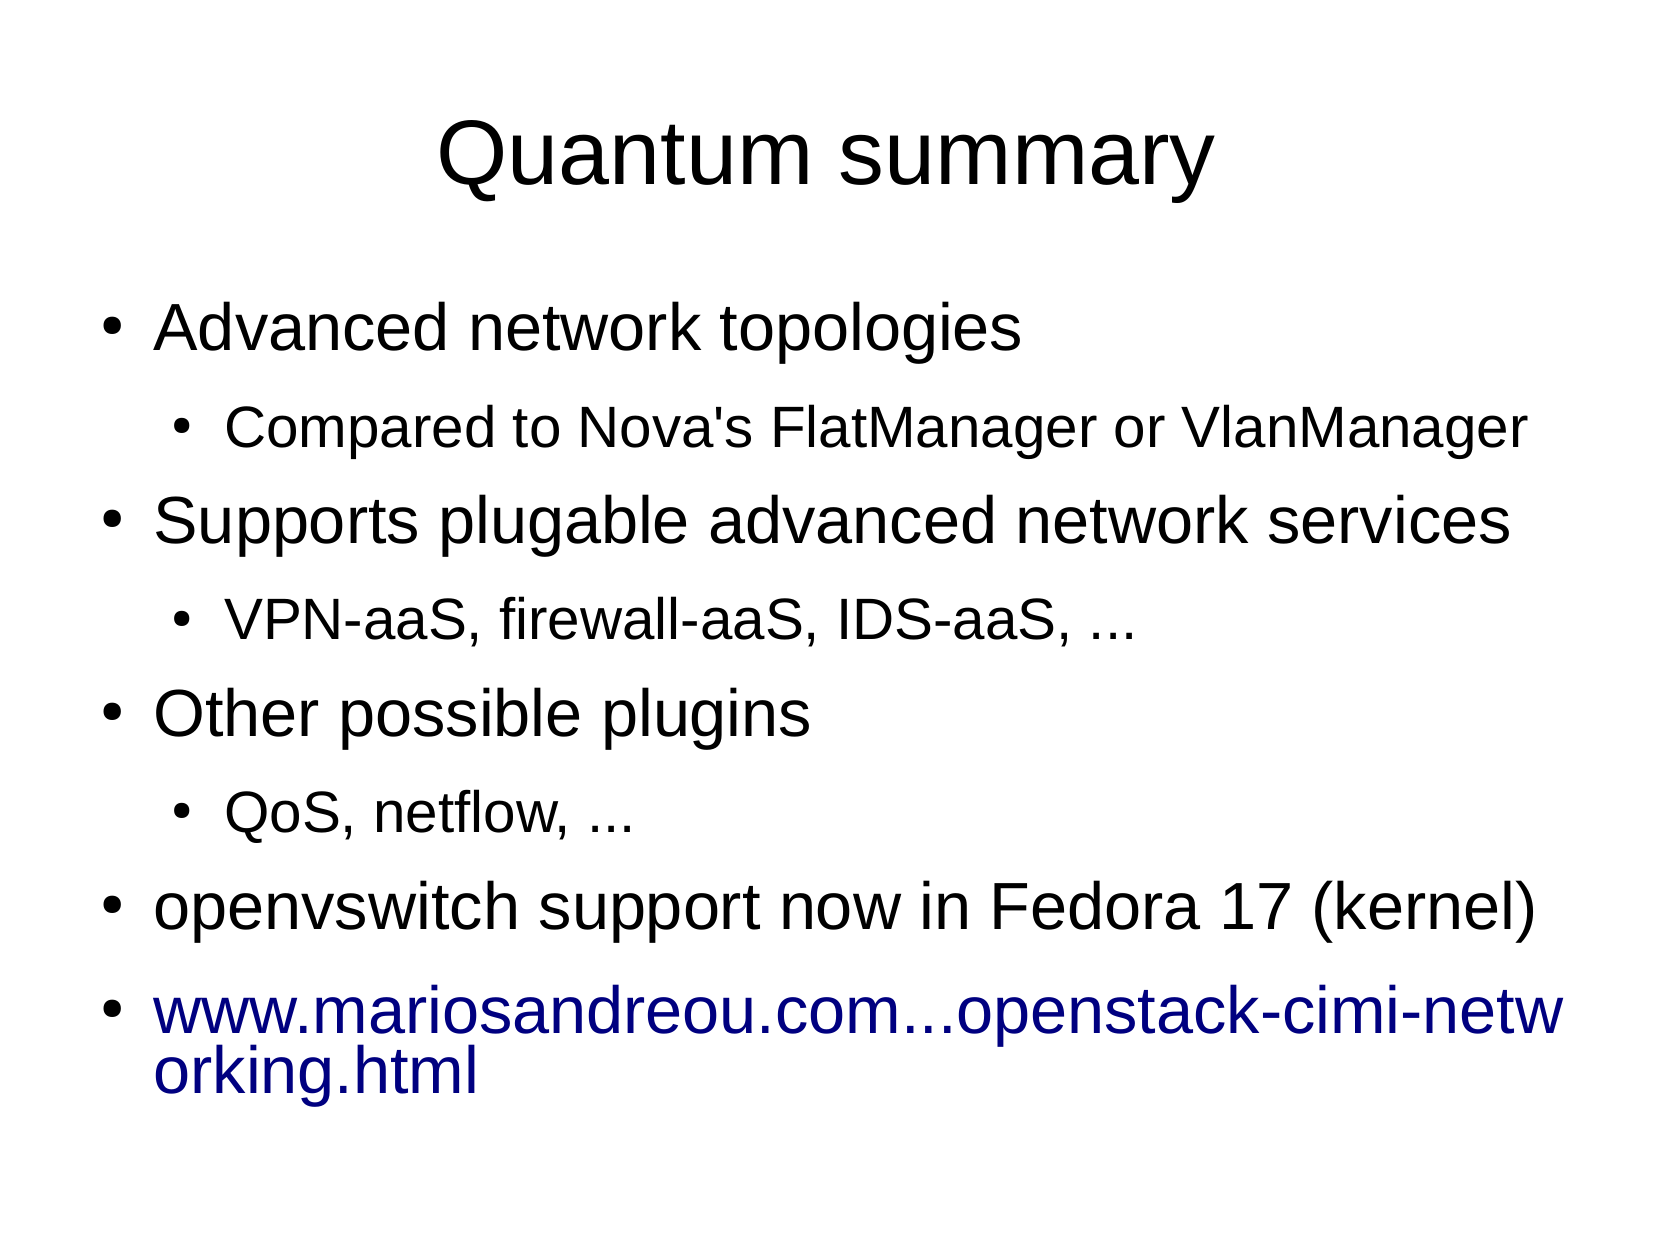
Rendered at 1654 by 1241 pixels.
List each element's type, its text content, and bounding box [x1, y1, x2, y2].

title Quantum summary [82, 49, 1571, 257]
list Advanced network topologies Compared to Nova's FlatManager or VlanManager Supports plugable advanced network services VPN-aaS, firewall-aaS, IDS-aaS, ... Other possible plugins QoS, netflow, ... openvswitch support now in Fedora 17 (kernel) www.mariosandreou.com...openstack-cimi-networking.html [82, 290, 1571, 1109]
